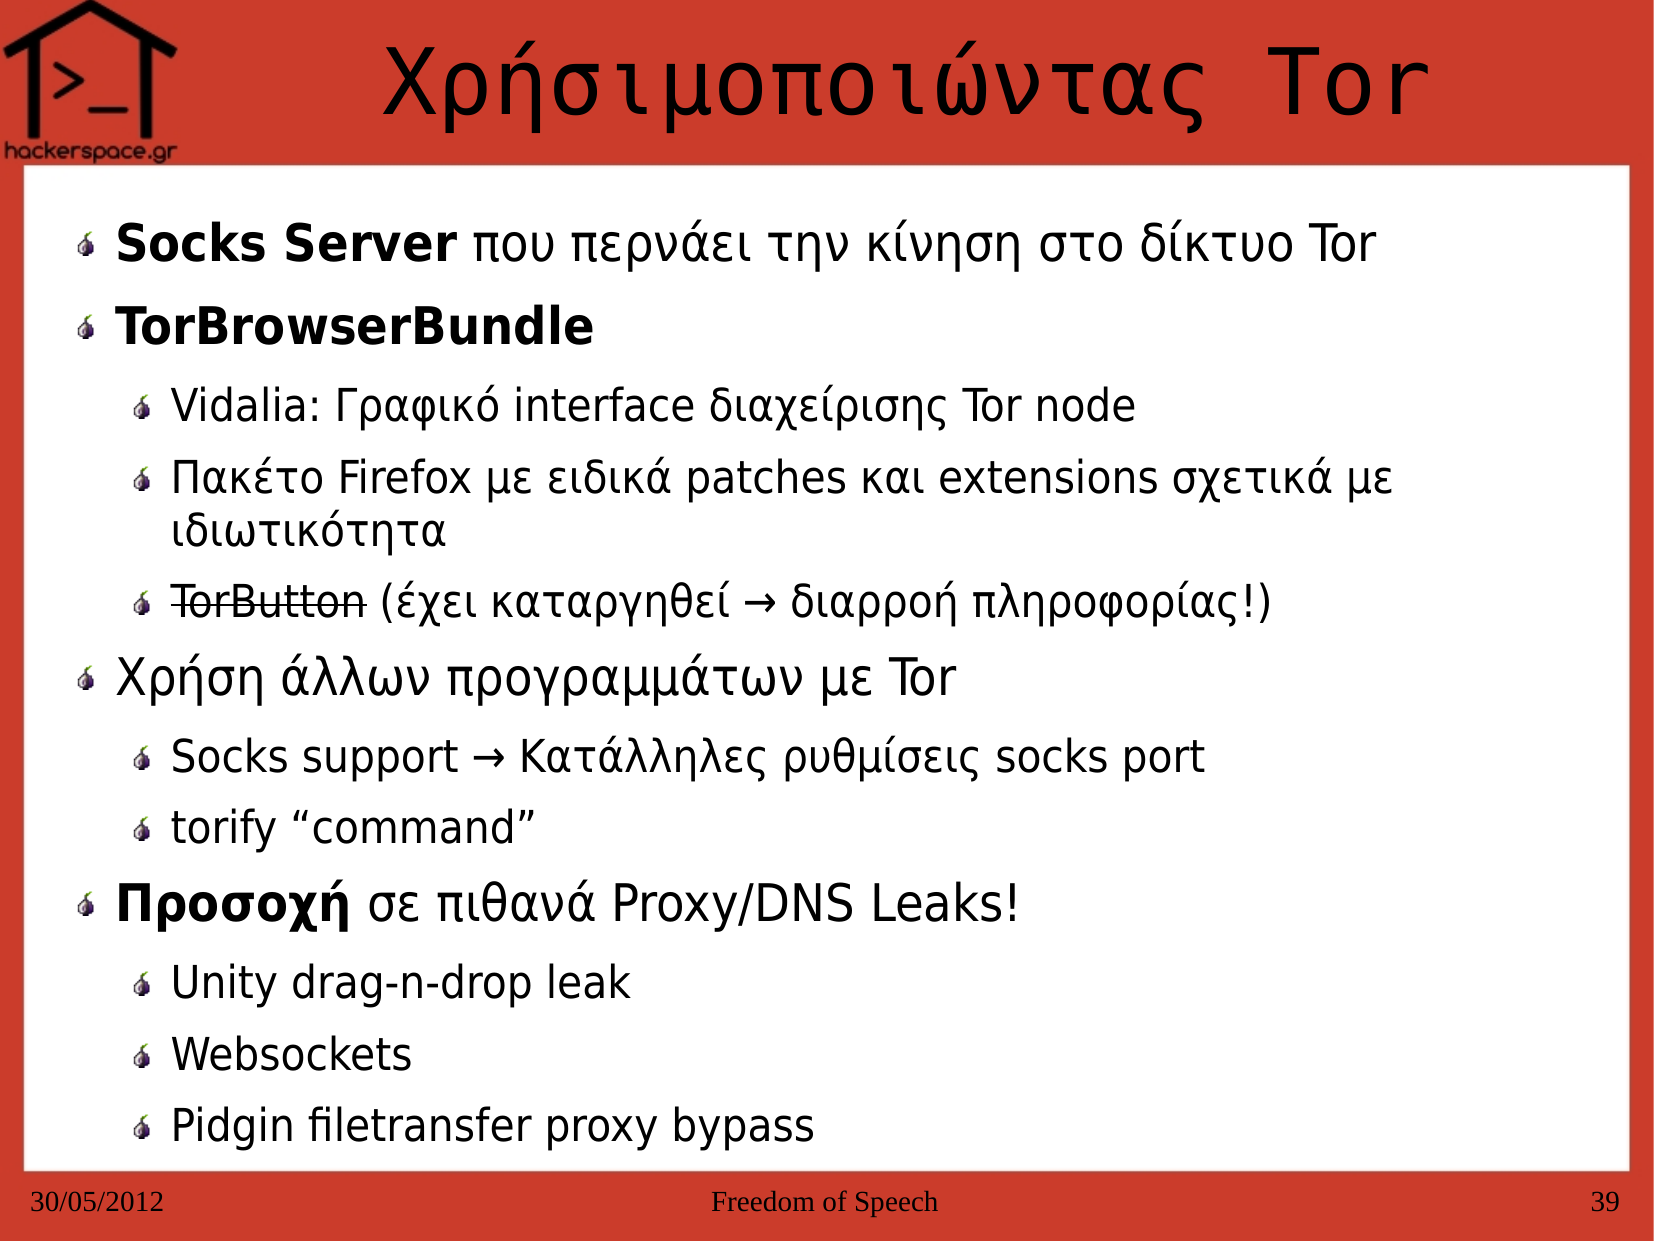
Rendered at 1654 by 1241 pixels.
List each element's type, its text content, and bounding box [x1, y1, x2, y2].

title Χρήσιμοποιώντας Tor [195, 15, 1621, 151]
picture [0, 0, 1654, 1241]
list Socks Server που περνάει την κίνηση στο δίκτυο Tor TorBrowserBundle Vidalia: Γραφικό interface διαχείρισης Tor node Πακέτο Firefox με ειδικά patches και extensions σχετικά με ιδιωτικότητα TorButton (έχει καταργηθεί → διαρροή πληροφορίας!) Χρήση άλλων προγραμμάτων με Tor Socks support → Κατάλληλες ρυθμίσεις socks port torify “command” Προσοχή σε πιθανά Proxy/DNS Leaks! Unity drag-n-drop leak Websockets Pidgin filetransfer proxy bypass [60, 212, 1591, 1158]
